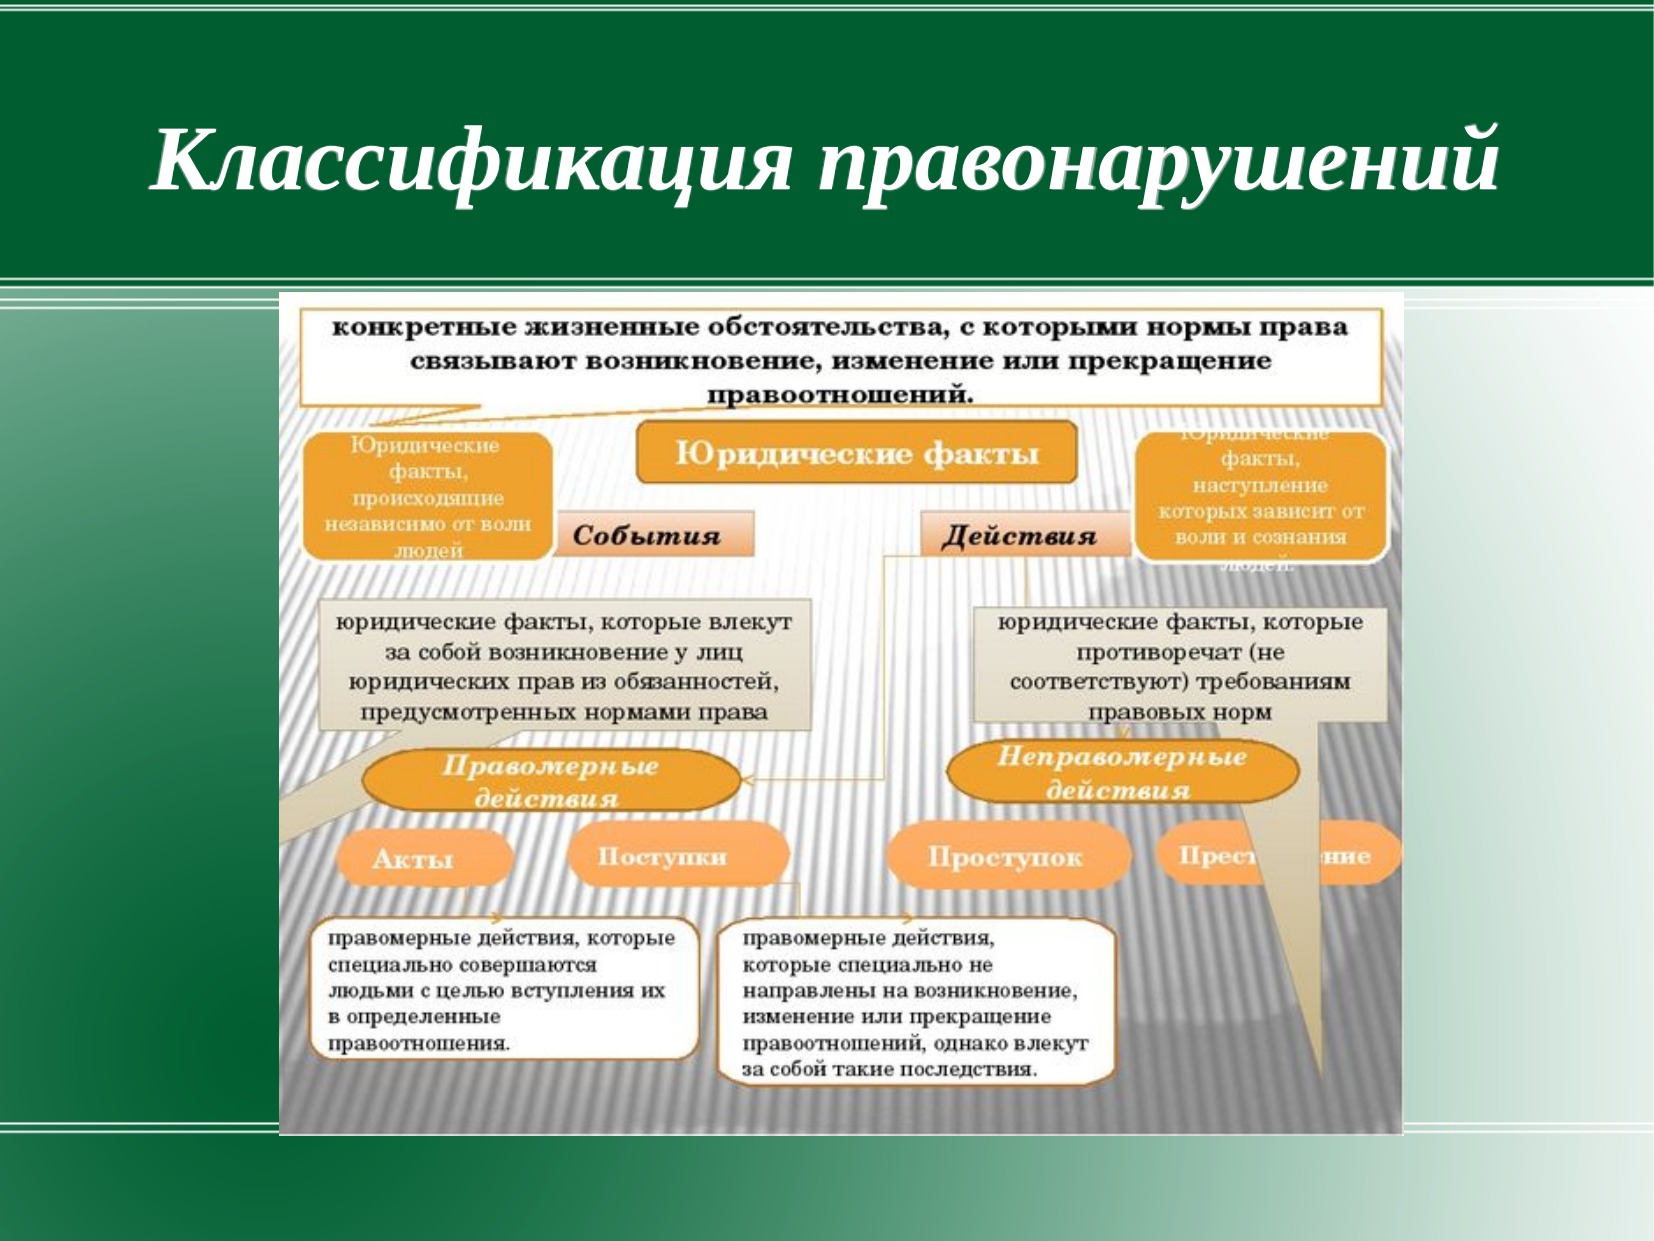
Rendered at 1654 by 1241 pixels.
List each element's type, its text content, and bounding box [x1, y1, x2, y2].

title Классификация правонарушений [82, 49, 1571, 257]
picture [279, 292, 1404, 1137]
